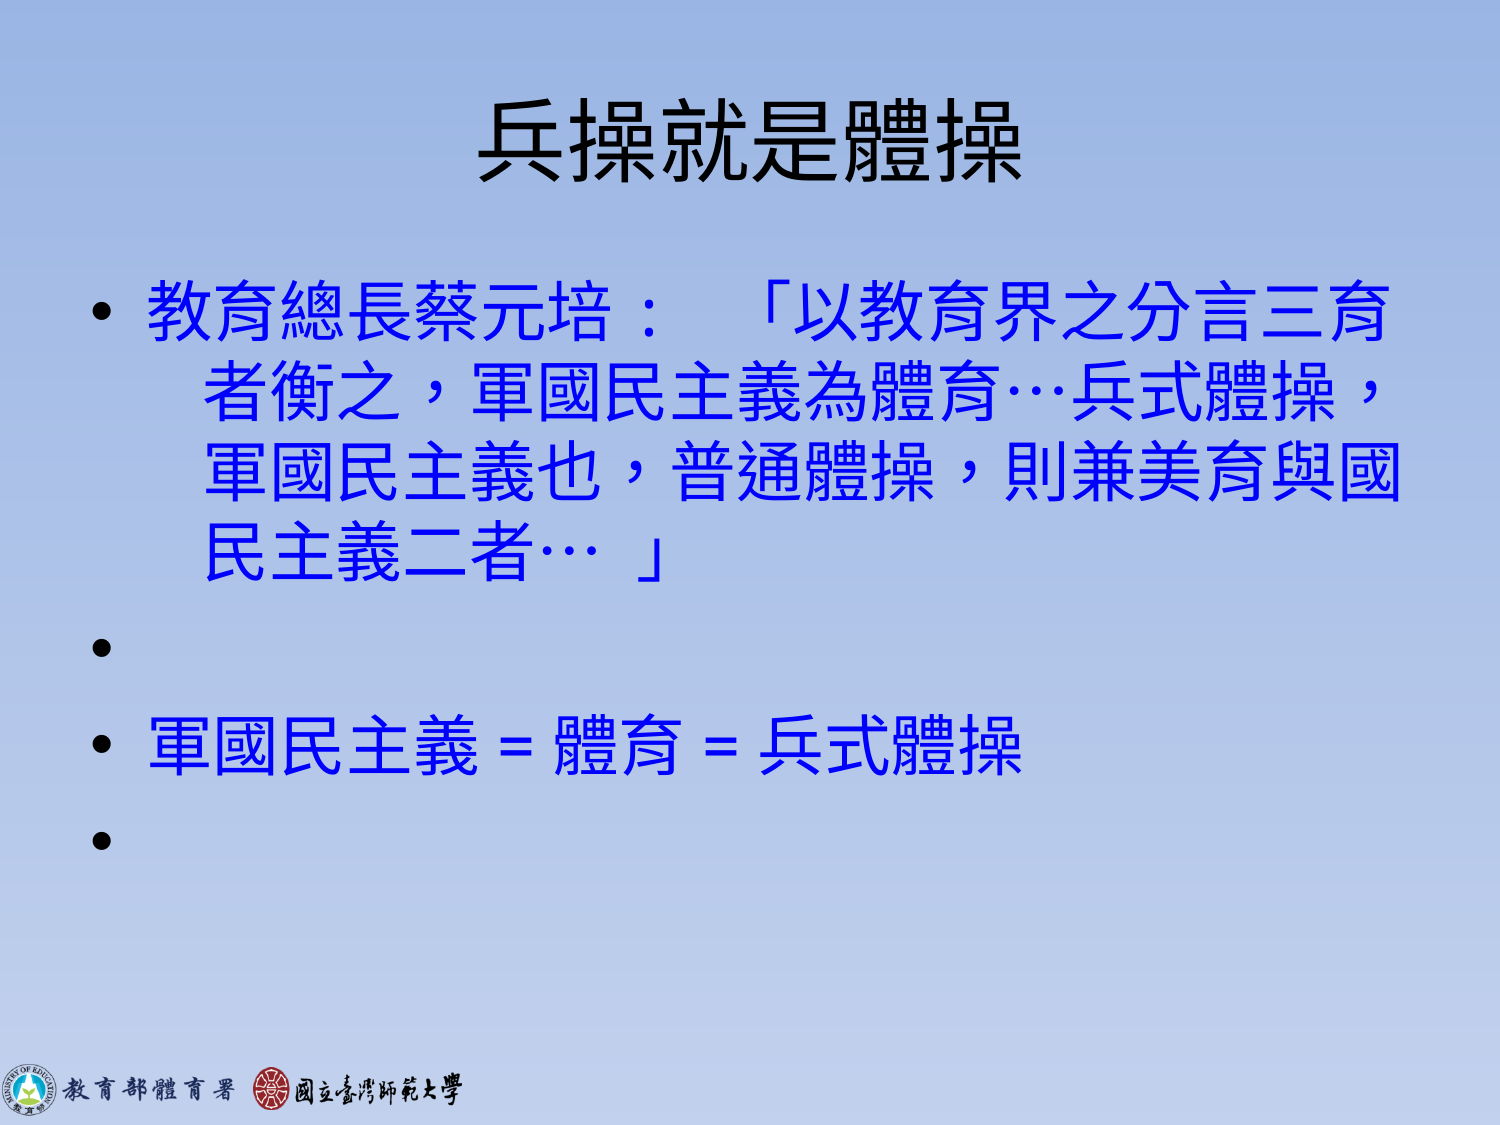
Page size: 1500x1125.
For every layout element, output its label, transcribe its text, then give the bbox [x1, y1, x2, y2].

title 兵操就是體操 [75, 45, 1426, 233]
list 教育總長蔡元培: 「以教育界之分言三育者衡之，軍國民主義為體育…兵式體操，軍國民主義也，普通體操，則兼美育與國民主義二者… 」 軍國民主義=體育=兵式體操 [75, 262, 1426, 1005]
